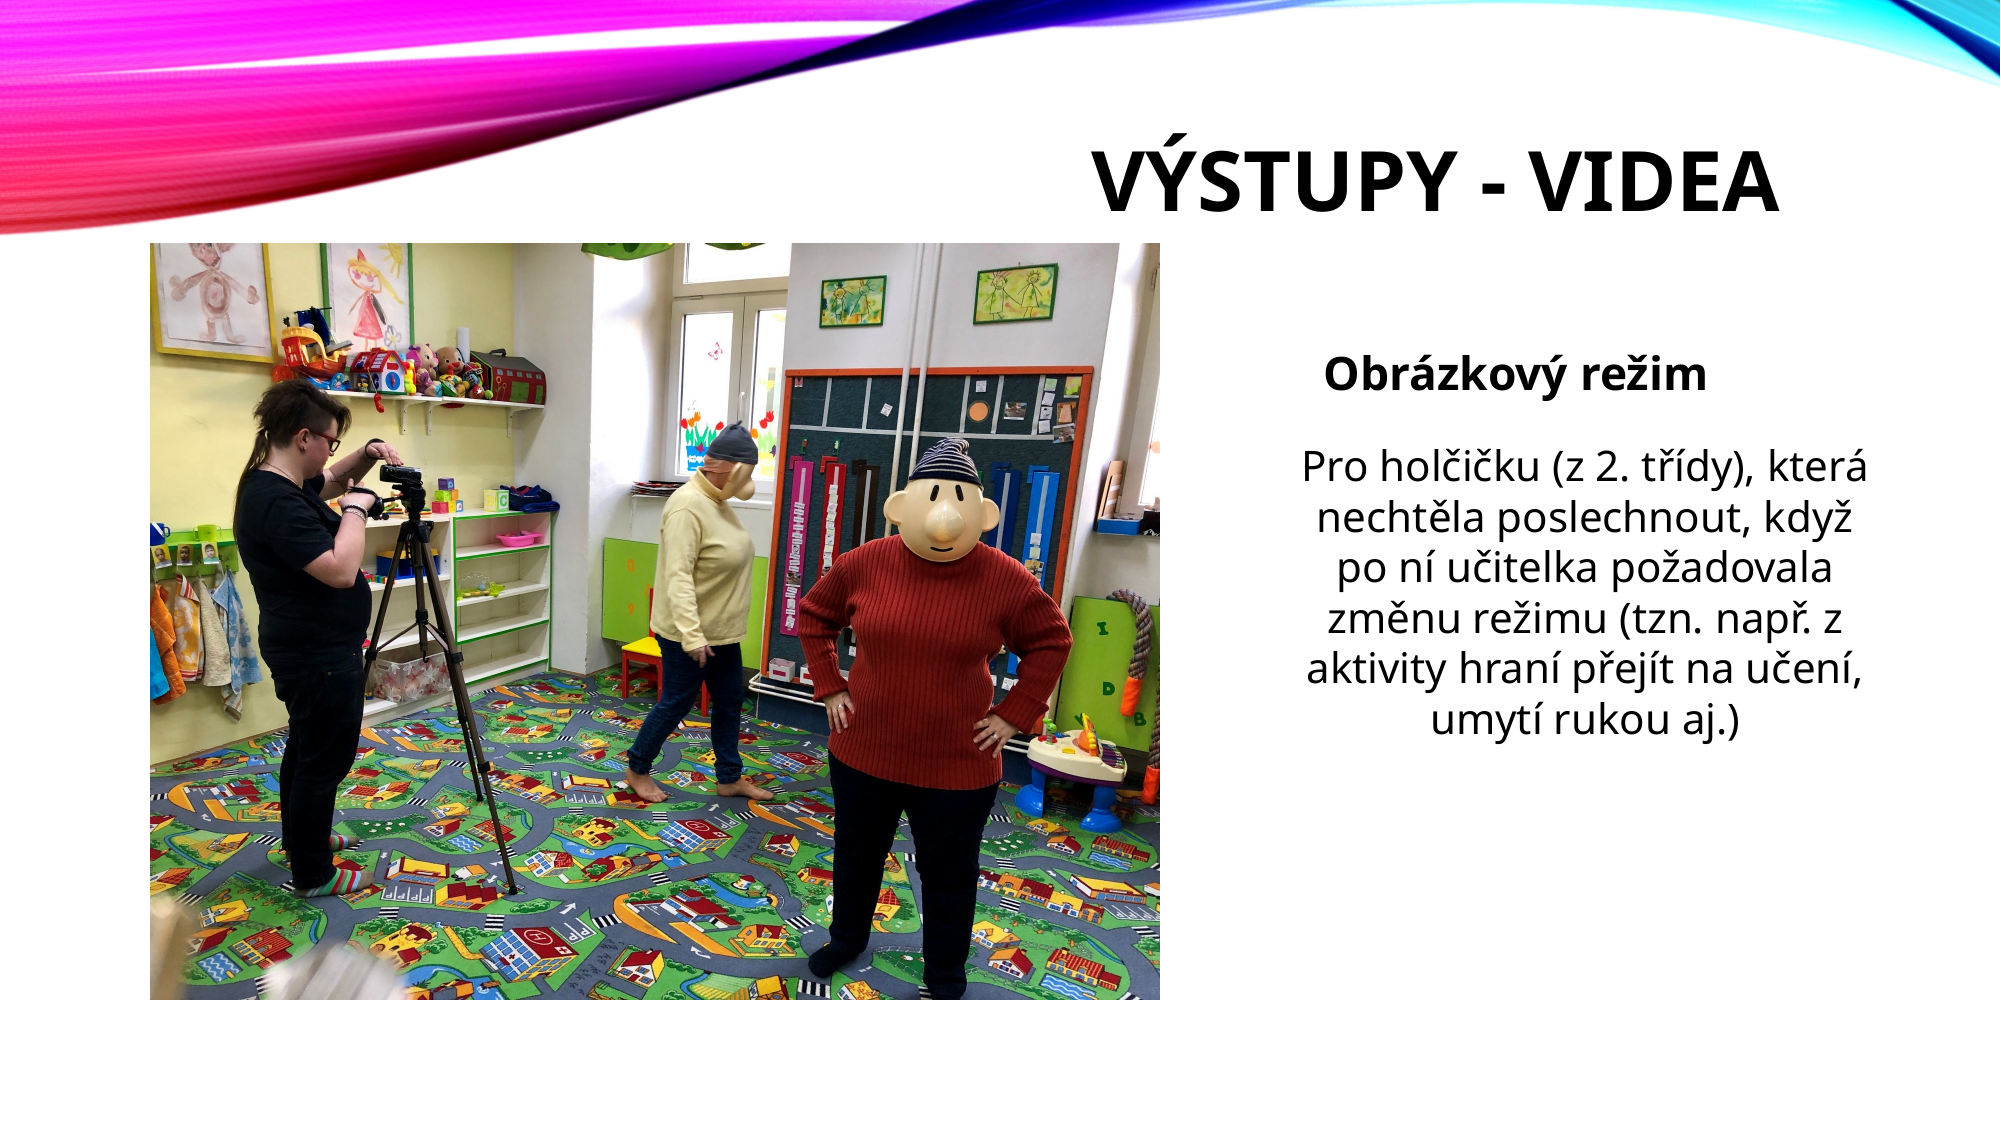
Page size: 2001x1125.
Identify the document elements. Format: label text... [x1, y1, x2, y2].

title Výstupy - videa [1076, 125, 1888, 244]
picture [150, 243, 1160, 1000]
picture [150, 685, 159, 695]
list Obrázkový režim Pro holčičku (z 2. třídy), která nechtěla poslechnout, když po ní učitelka požadovala změnu režimu (tzn. např. z aktivity hraní přejít na učení, umytí rukou aj.) [1160, 343, 1888, 797]
